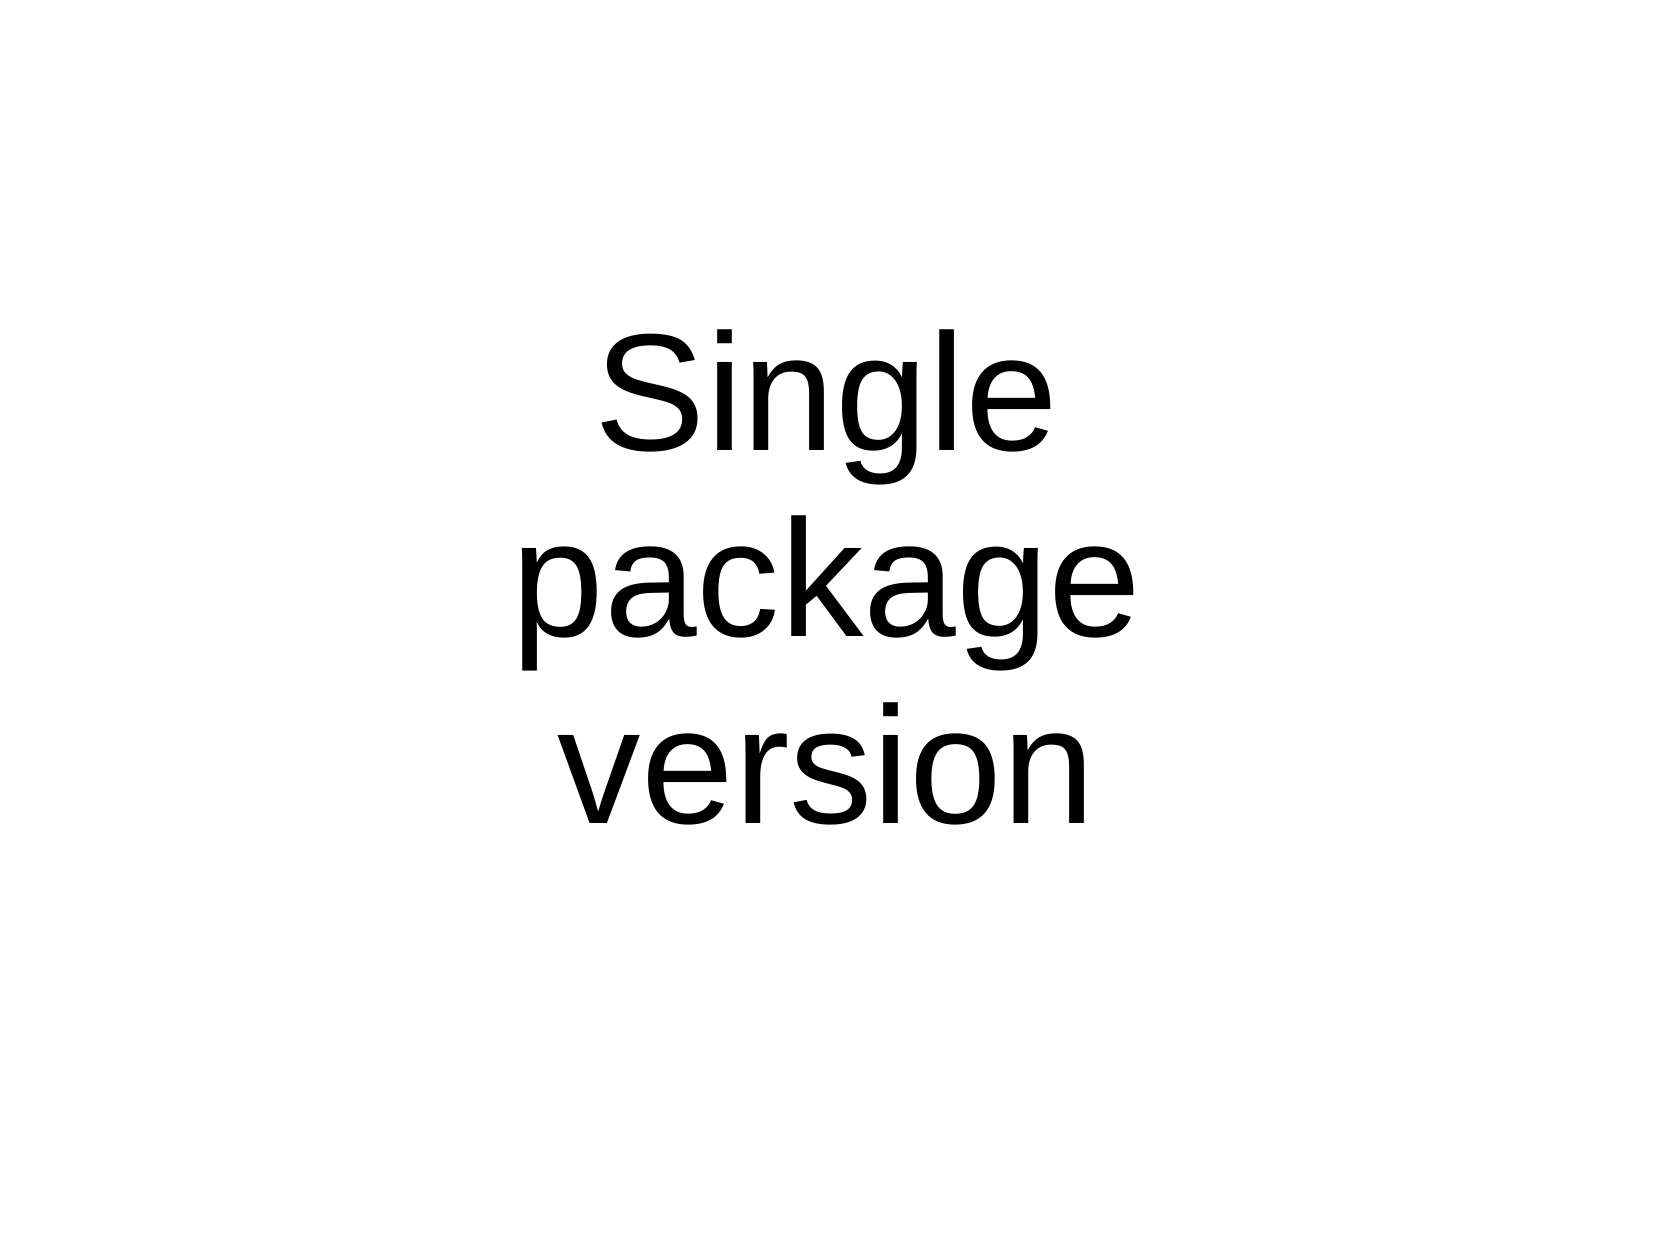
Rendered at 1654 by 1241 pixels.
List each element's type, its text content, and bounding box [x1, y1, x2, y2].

subtitle Single package version [82, 49, 1571, 1109]
